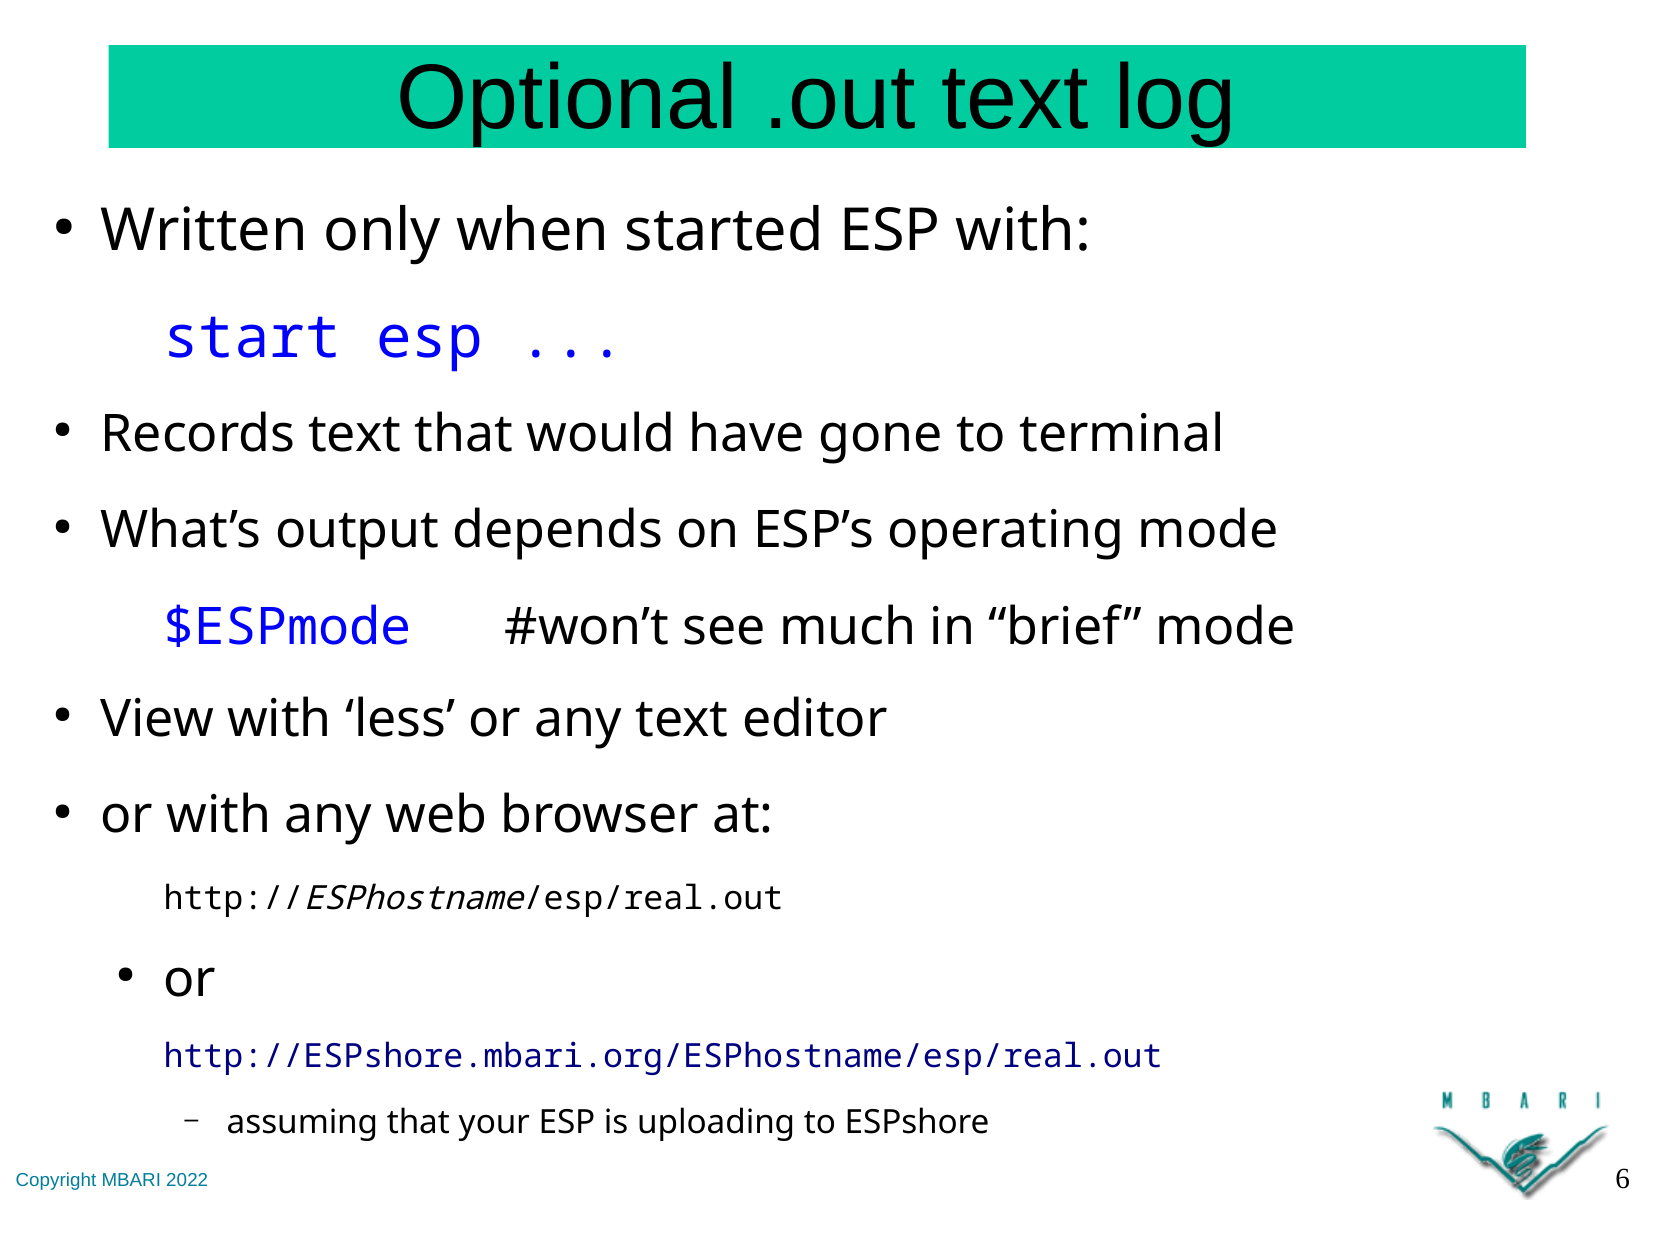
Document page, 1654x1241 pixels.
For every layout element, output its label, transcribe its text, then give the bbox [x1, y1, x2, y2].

picture [1426, 1156, 1613, 1200]
title Optional .out text log [108, 45, 1526, 148]
list Written only when started ESP with: start esp ... Records text that would have gone to terminal What’s output depends on ESP’s operating mode $ESPmode #won’t see much in “brief” mode View with ‘less’ or any text editor or with any web browser at: http://ESPhostname/esp/real.out or http://ESPshore.mbari.org/ESPhostname/esp/real.out assuming that your ESP is uploading to ESPshore [37, 187, 1613, 1156]
